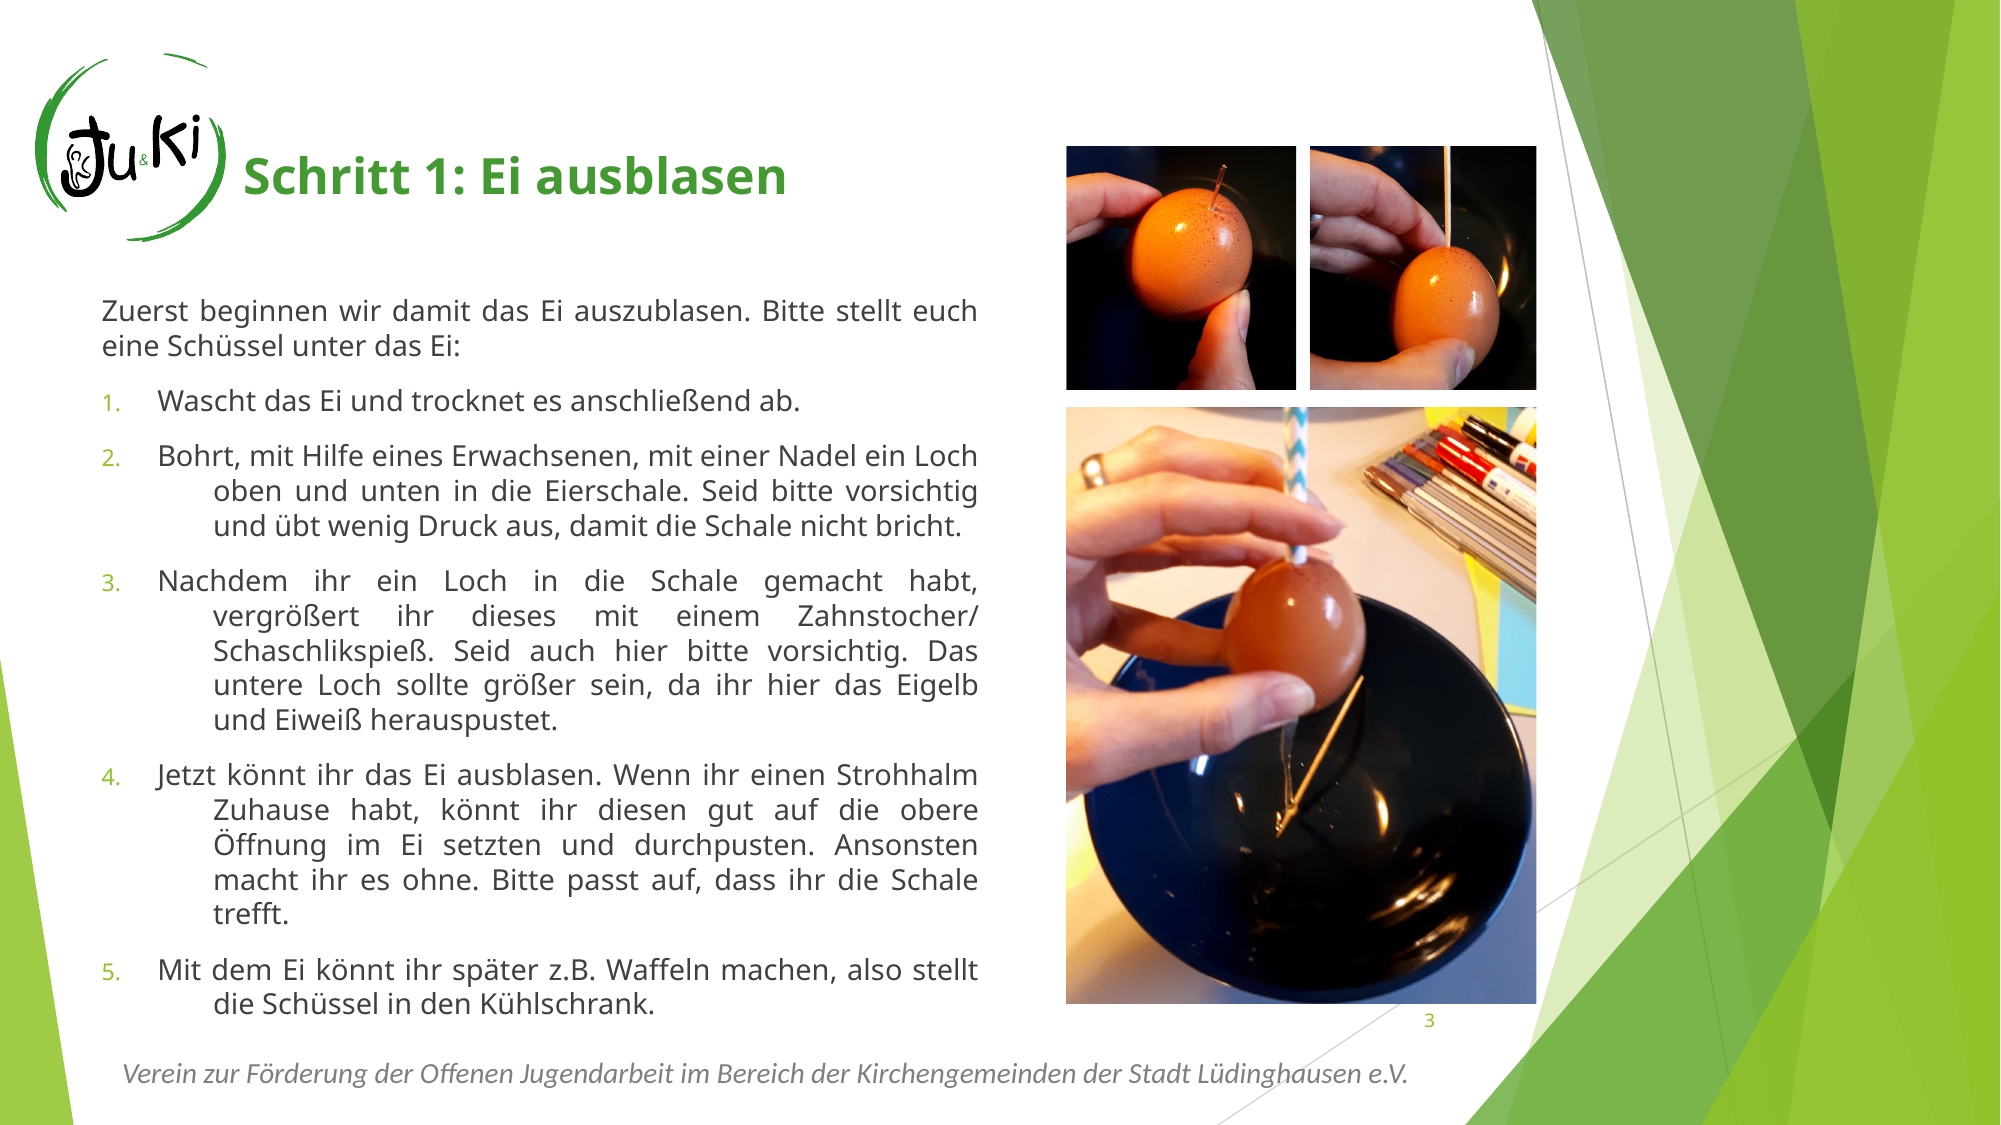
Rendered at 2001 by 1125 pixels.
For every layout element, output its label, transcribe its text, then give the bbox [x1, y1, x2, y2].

picture [31, 46, 229, 246]
text_box Verein zur Förderung der Offenen Jugendarbeit im Bereich der Kirchengemeinden der Stadt Lüdinghausen e.V. [107, 1047, 1700, 1098]
title Schritt 1: Ei ausblasen [228, 77, 1186, 212]
picture [1066, 407, 1537, 1004]
picture [1066, 146, 1297, 390]
picture [1309, 146, 1537, 390]
text_box [1409, 1004, 1522, 1051]
list Zuerst beginnen wir damit das Ei auszublasen. Bitte stellt euch eine Schüssel unter das Ei: Wascht das Ei und trocknet es anschließend ab. Bohrt, mit Hilfe eines Erwachsenen, mit einer Nadel ein Loch oben und unten in die Eierschale. Seid bitte vorsichtig und übt wenig Druck aus, damit die Schale nicht bricht. Nachdem ihr ein Loch in die Schale gemacht habt, vergrößert ihr dieses mit einem Zahnstocher/ Schaschlikspieß. Seid auch hier bitte vorsichtig. Das untere Loch sollte größer sein, da ihr hier das Eigelb und Eiweiß herauspustet. Jetzt könnt ihr das Ei ausblasen. Wenn ihr einen Strohhalm Zuhause habt, könnt ihr diesen gut auf die obere Öffnung im Ei setzten und durchpusten. Ansonsten macht ihr es ohne. Bitte passt auf, dass ihr die Schale trefft. Mit dem Ei könnt ihr später z.B. Waffeln machen, also stellt die Schüssel in den Kühlschrank. [86, 284, 996, 1048]
